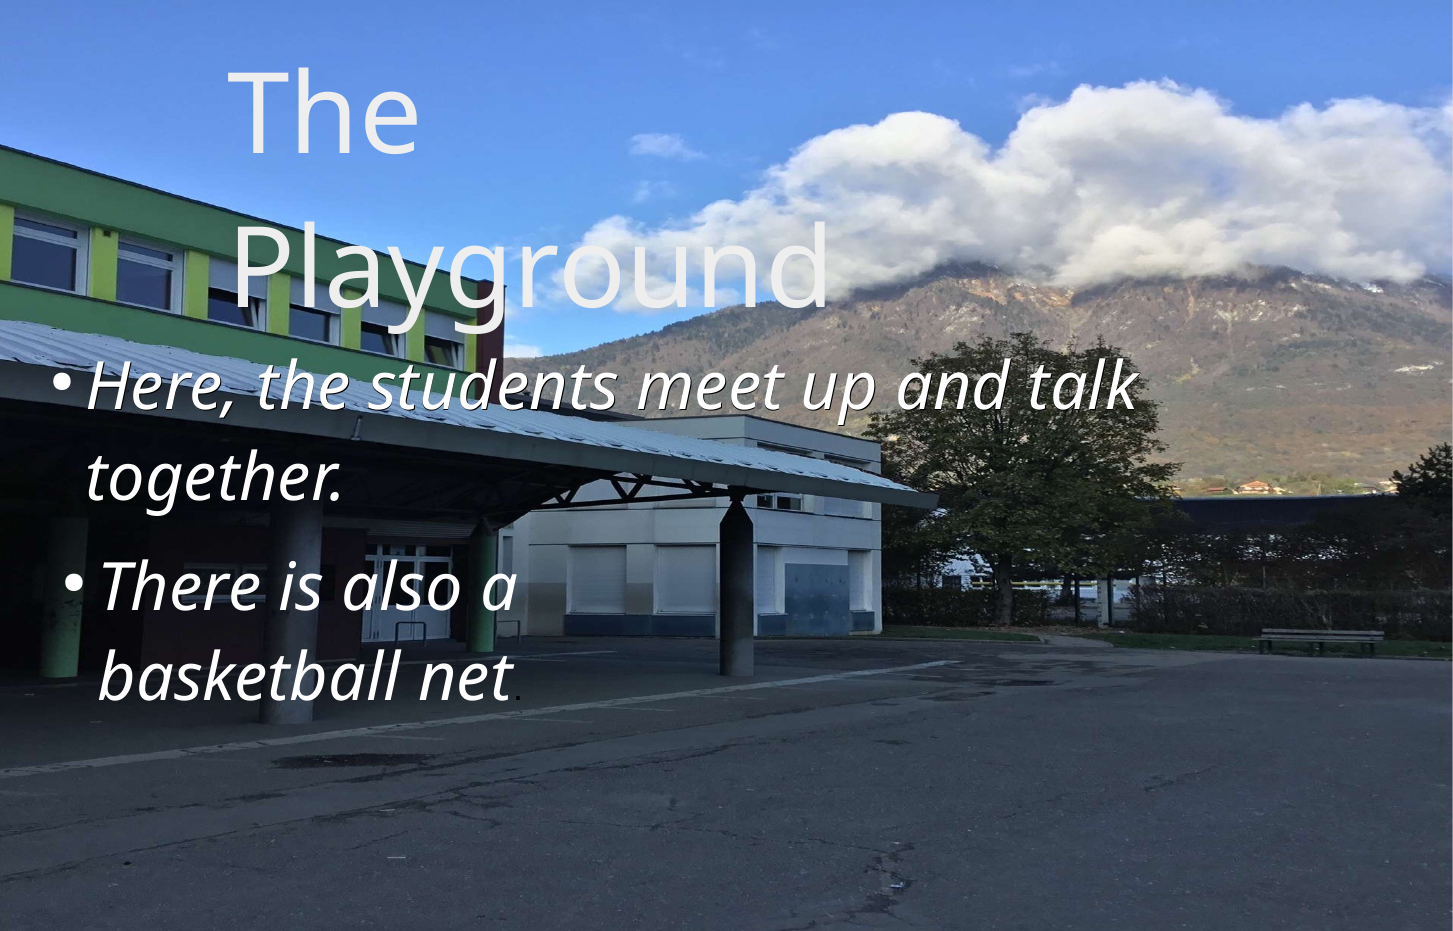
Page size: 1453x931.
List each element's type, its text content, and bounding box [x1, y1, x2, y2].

picture [0, 0, 1453, 931]
text_box The Playground [212, 26, 851, 154]
text_box There is also a basketball net. [47, 531, 851, 695]
text_box Here, the students meet up and talk together. [35, 330, 1217, 494]
